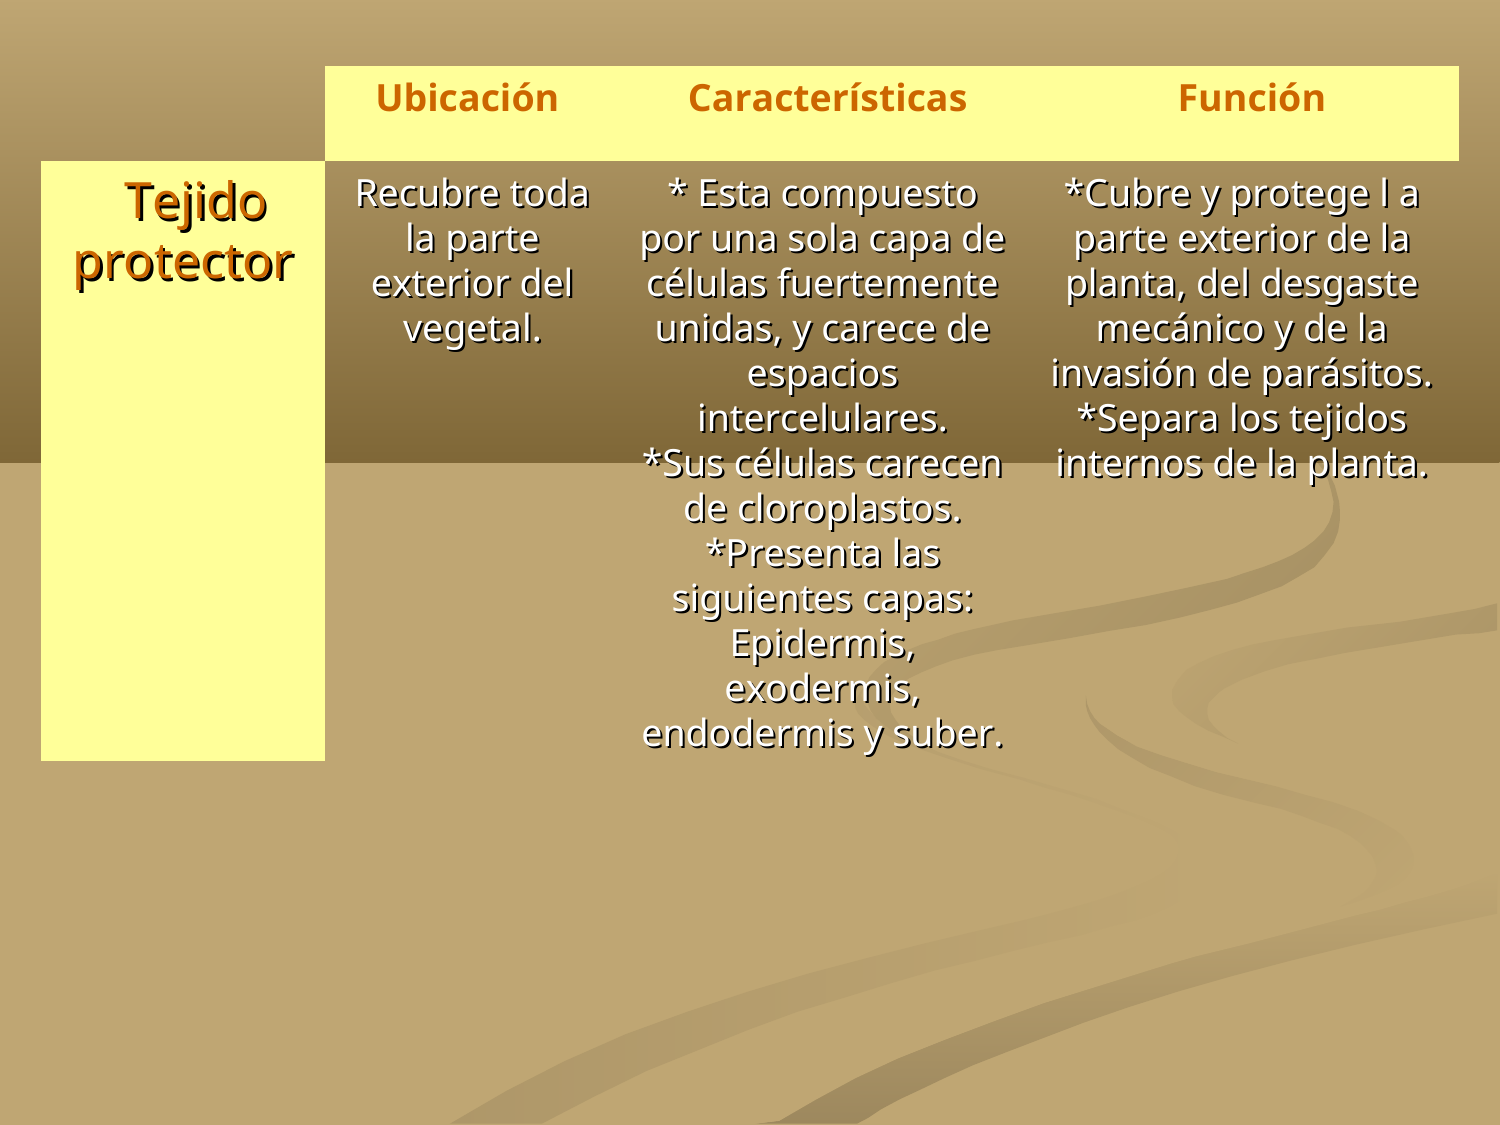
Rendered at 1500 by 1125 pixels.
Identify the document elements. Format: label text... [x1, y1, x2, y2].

table_header [41, 66, 325, 161]
table_header Recubre toda la parte exterior del vegetal. [325, 161, 620, 761]
table_header Características [620, 66, 1045, 161]
table_header * Esta compuesto por una sola capa de células fuertemente unidas, y carece de espacios intercelulares. *Sus células carecen de cloroplastos. *Presenta las siguientes capas: Epidermis, exodermis, endodermis y suber. [620, 161, 1025, 761]
table_header *Cubre y protege l a parte exterior de la planta, del desgaste mecánico y de la invasión de parásitos. *Separa los tejidos internos de la planta. [1025, 161, 1459, 761]
table_header Ubicación [325, 66, 620, 161]
table_header Función [1045, 66, 1459, 161]
table_header Tejido protector [41, 161, 325, 761]
